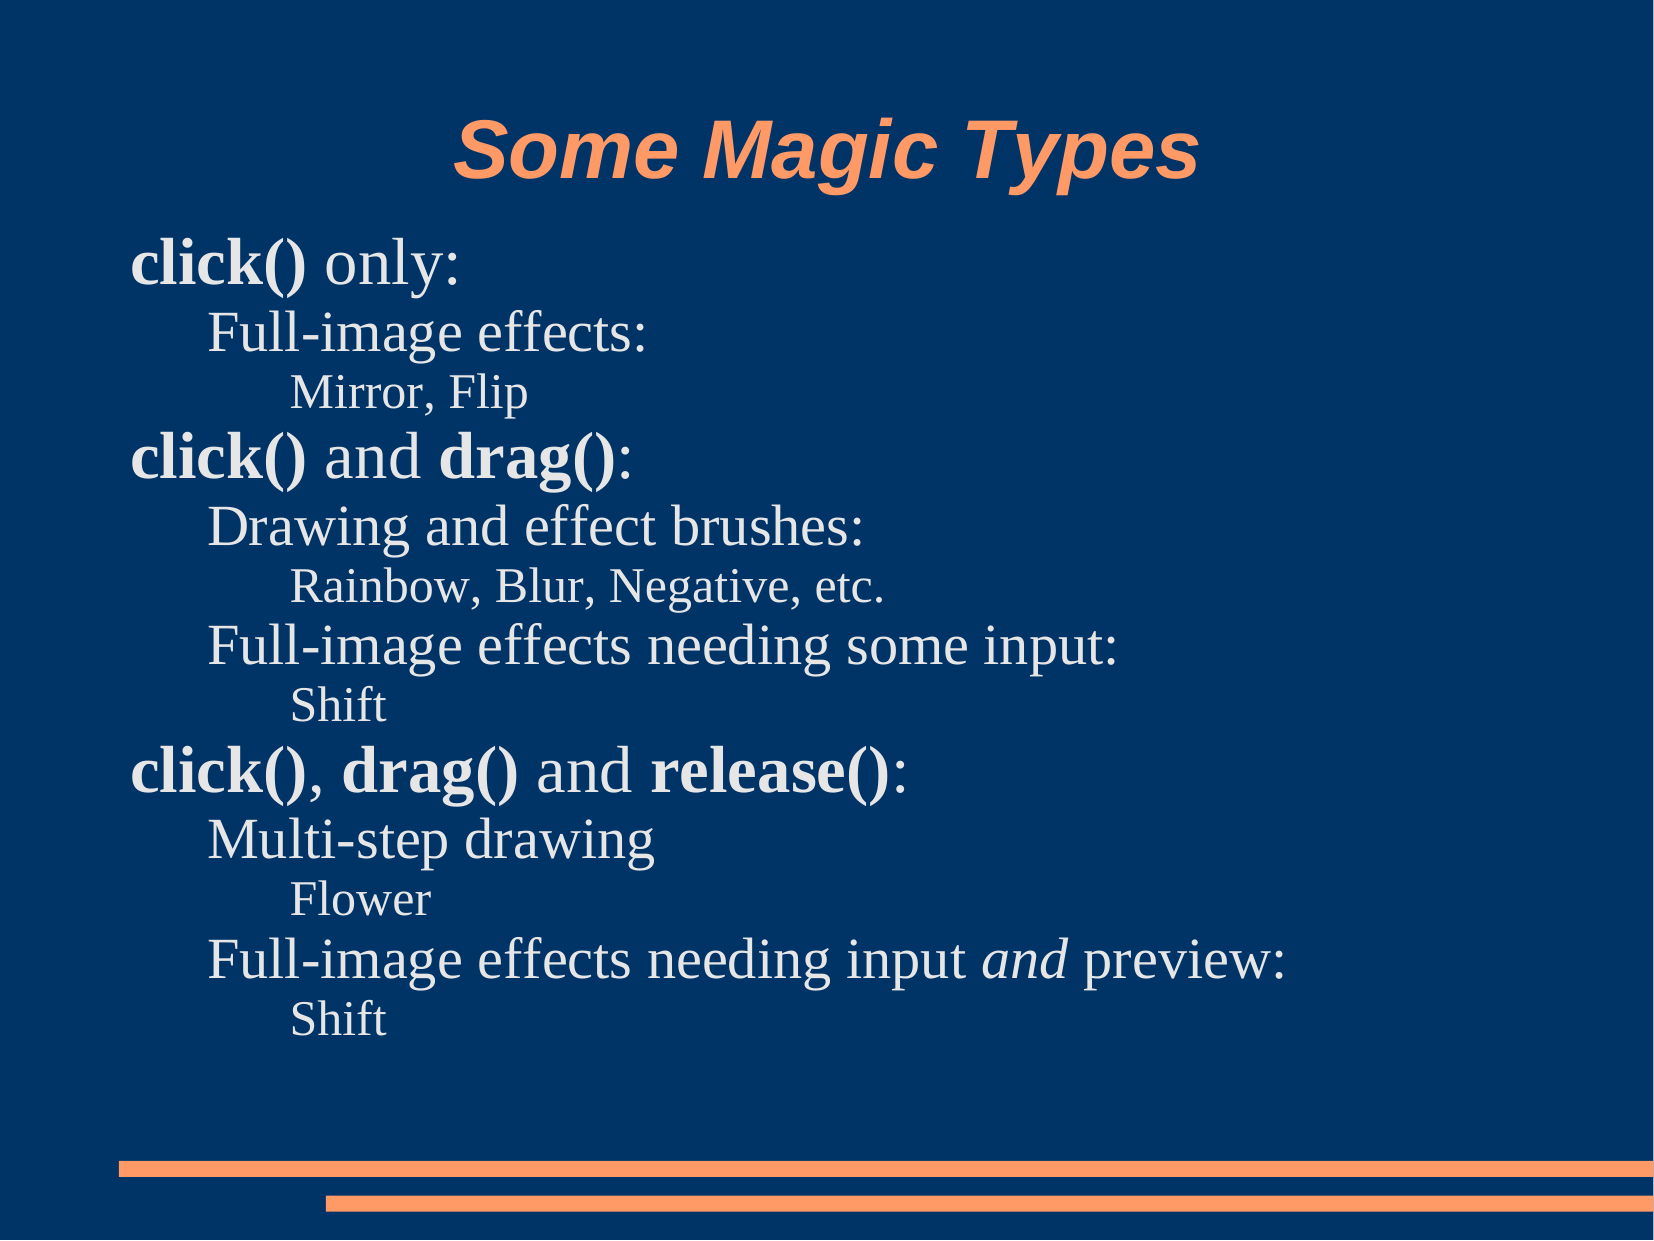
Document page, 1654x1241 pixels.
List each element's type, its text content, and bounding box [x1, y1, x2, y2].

list click() only: Full-image effects: Mirror, Flip click() and drag(): Drawing and effect brushes: Rainbow, Blur, Negative, etc. Full-image effects needing some input: Shift click(), drag() and release(): Multi-step drawing Flower Full-image effects needing input and preview: Shift [112, 225, 1552, 1047]
title Some Magic Types [121, 53, 1534, 225]
